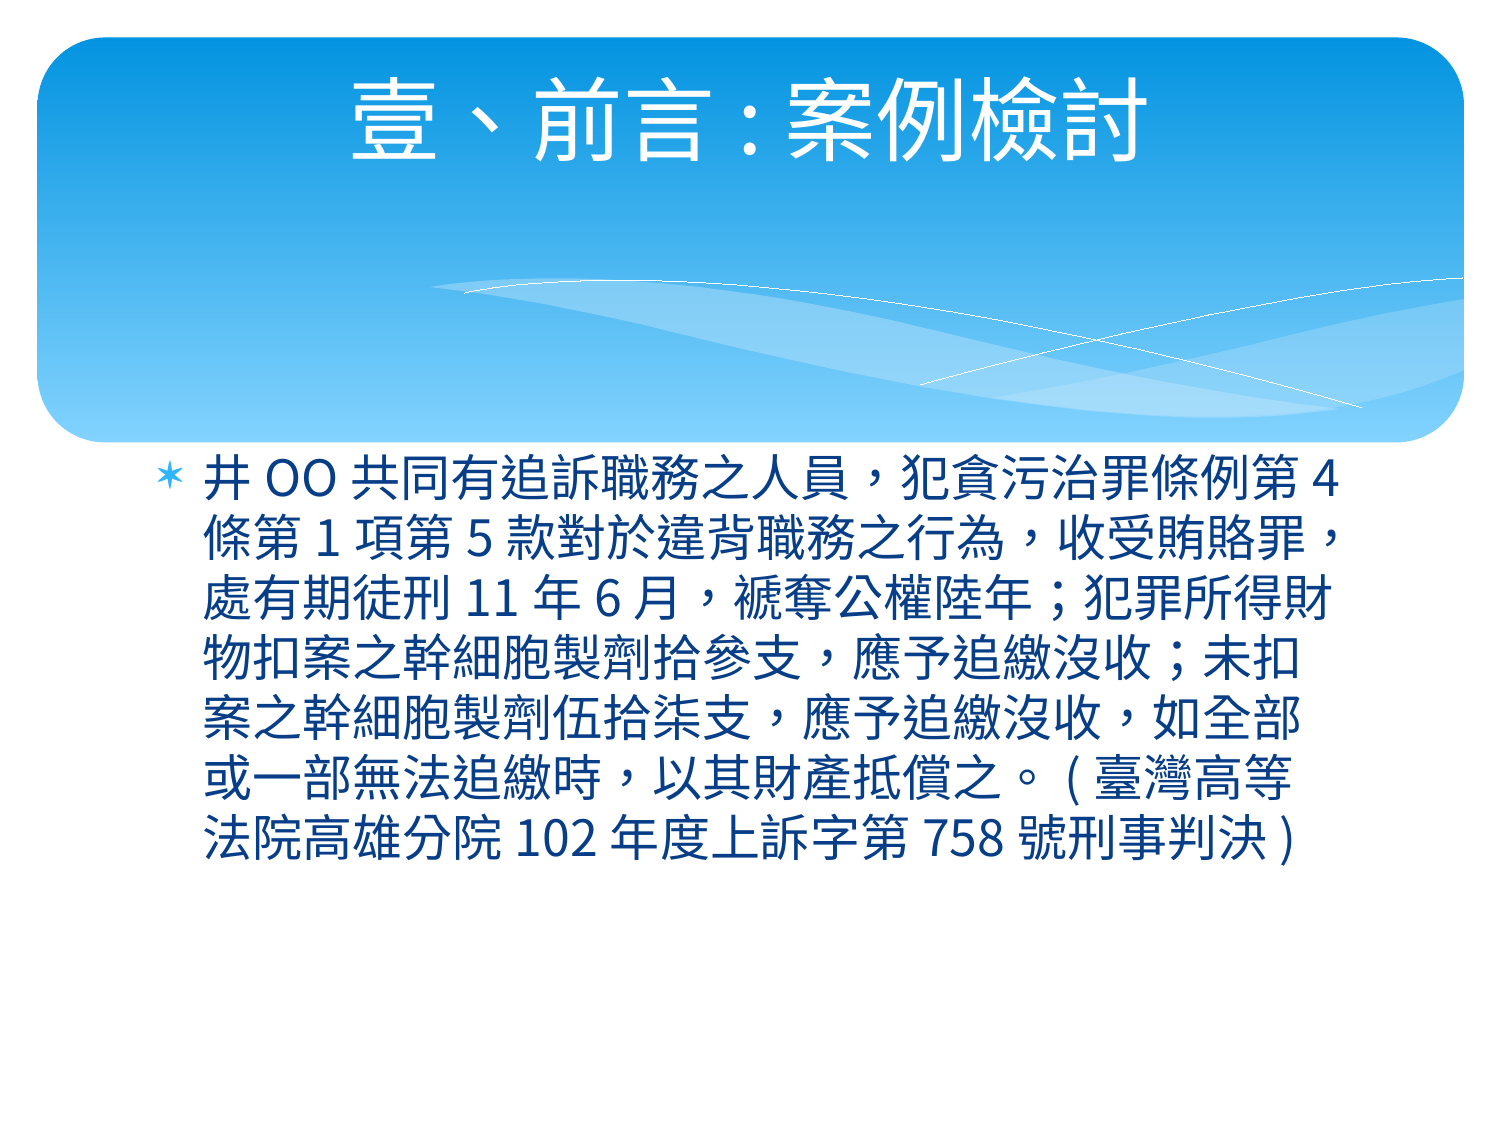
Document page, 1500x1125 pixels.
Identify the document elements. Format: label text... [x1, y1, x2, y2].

list 井OO共同有追訴職務之人員，犯貪污治罪條例第4條第1項第5款對於違背職務之行為，收受賄賂罪，處有期徒刑11年6月，褫奪公權陸年；犯罪所得財物扣案之幹細胞製劑拾參支，應予追繳沒收；未扣案之幹細胞製劑伍拾柒支，應予追繳沒收，如全部或一部無法追繳時，以其財產抵償之。(臺灣高等法院高雄分院102年度上訴字第758號刑事判決) [143, 438, 1359, 1005]
title 壹、前言:案例檢討 [75, 55, 1425, 261]
